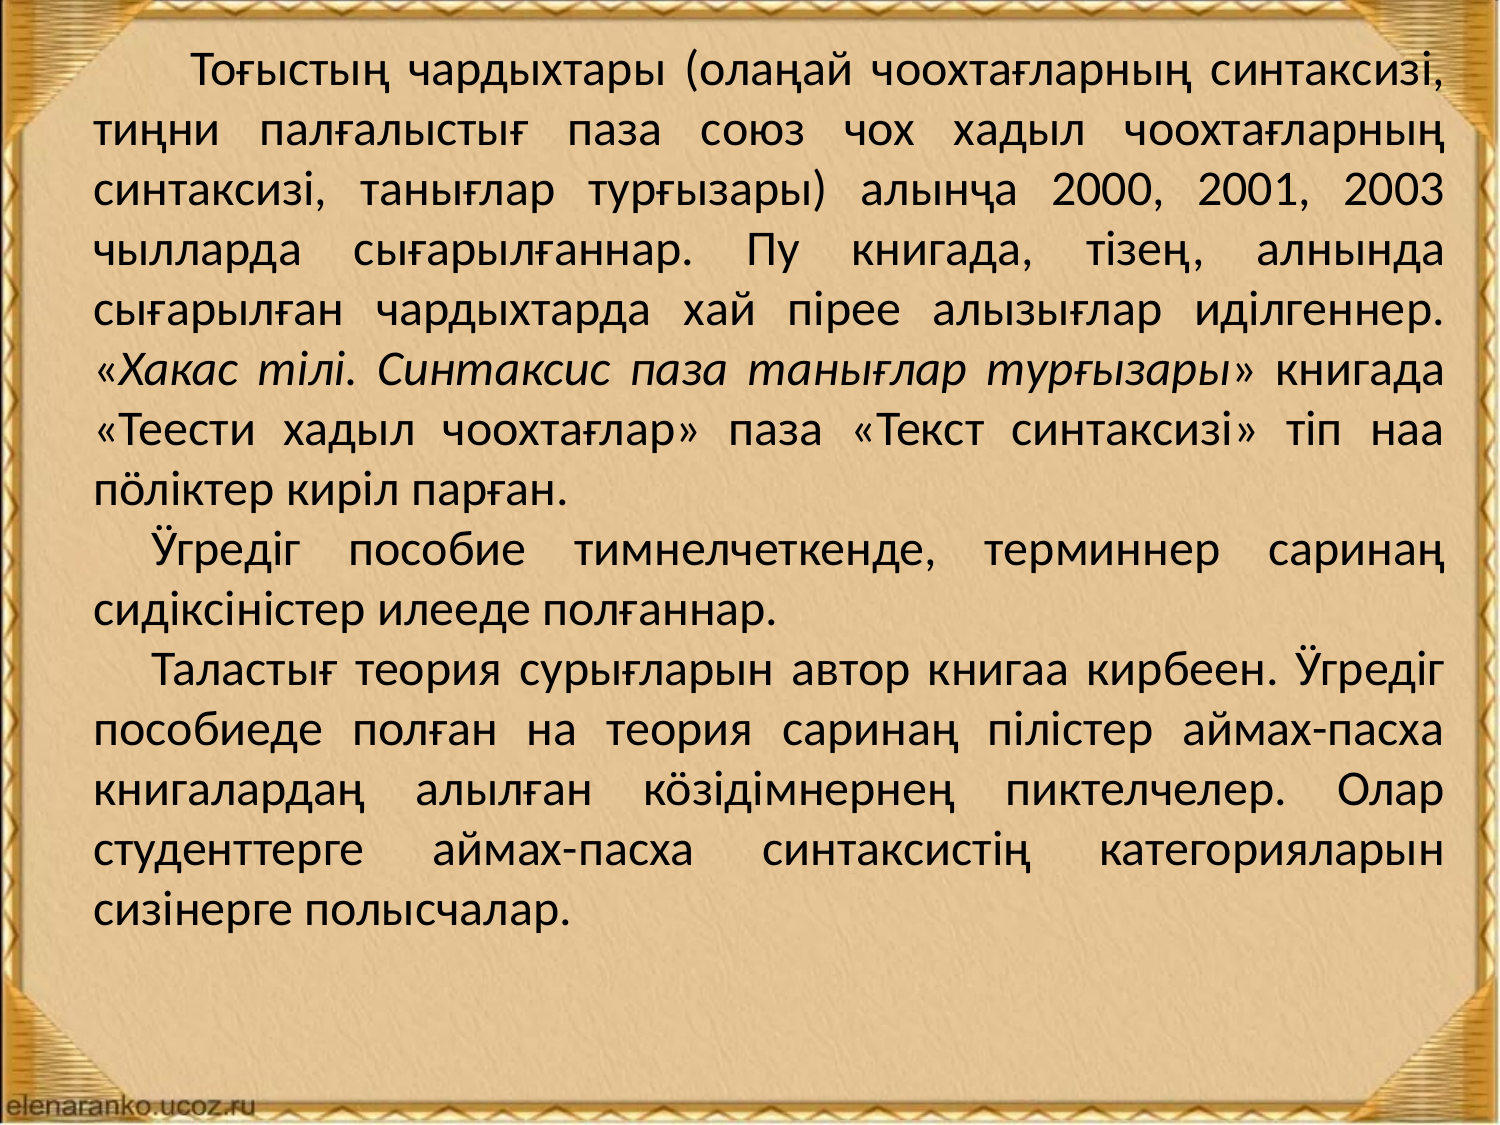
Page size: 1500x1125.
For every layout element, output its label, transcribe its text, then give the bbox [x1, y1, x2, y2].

text_box Тоғыстың чардыхтары (олаңай чоохтағларның синтаксизі, тиңни палғалыстығ паза союз чох хадыл чоохтағларның синтаксизі, танығлар турғызары) алынҷа 2000, 2001, 2003 чылларда сығарылғаннар. Пу книгада, тізең, алнында сығарылған чардыхтарда хай пірее алызығлар иділгеннер. «Хакас тілі. Синтаксис паза танығлар турғызары» книгада «Теести хадыл чоохтағлар» паза «Текст синтаксизі» тіп наа пӧліктер киріл парған. Ӱгредіг пособие тимнелчеткенде, терминнер саринаң сидіксіністер илееде полғаннар. Таластығ теория сурығларын автор книгаа кирбеен. Ӱгредіг пособиеде полған на теория саринаң пілістер аймах-пасха книгалардаң алылған кӧзідімнернең пиктелчелер. Олар студенттерге аймах-пасха синтаксистің категорияларын сизінерге полысчалар. [78, 28, 1461, 911]
picture [0, 0, 1500, 1125]
